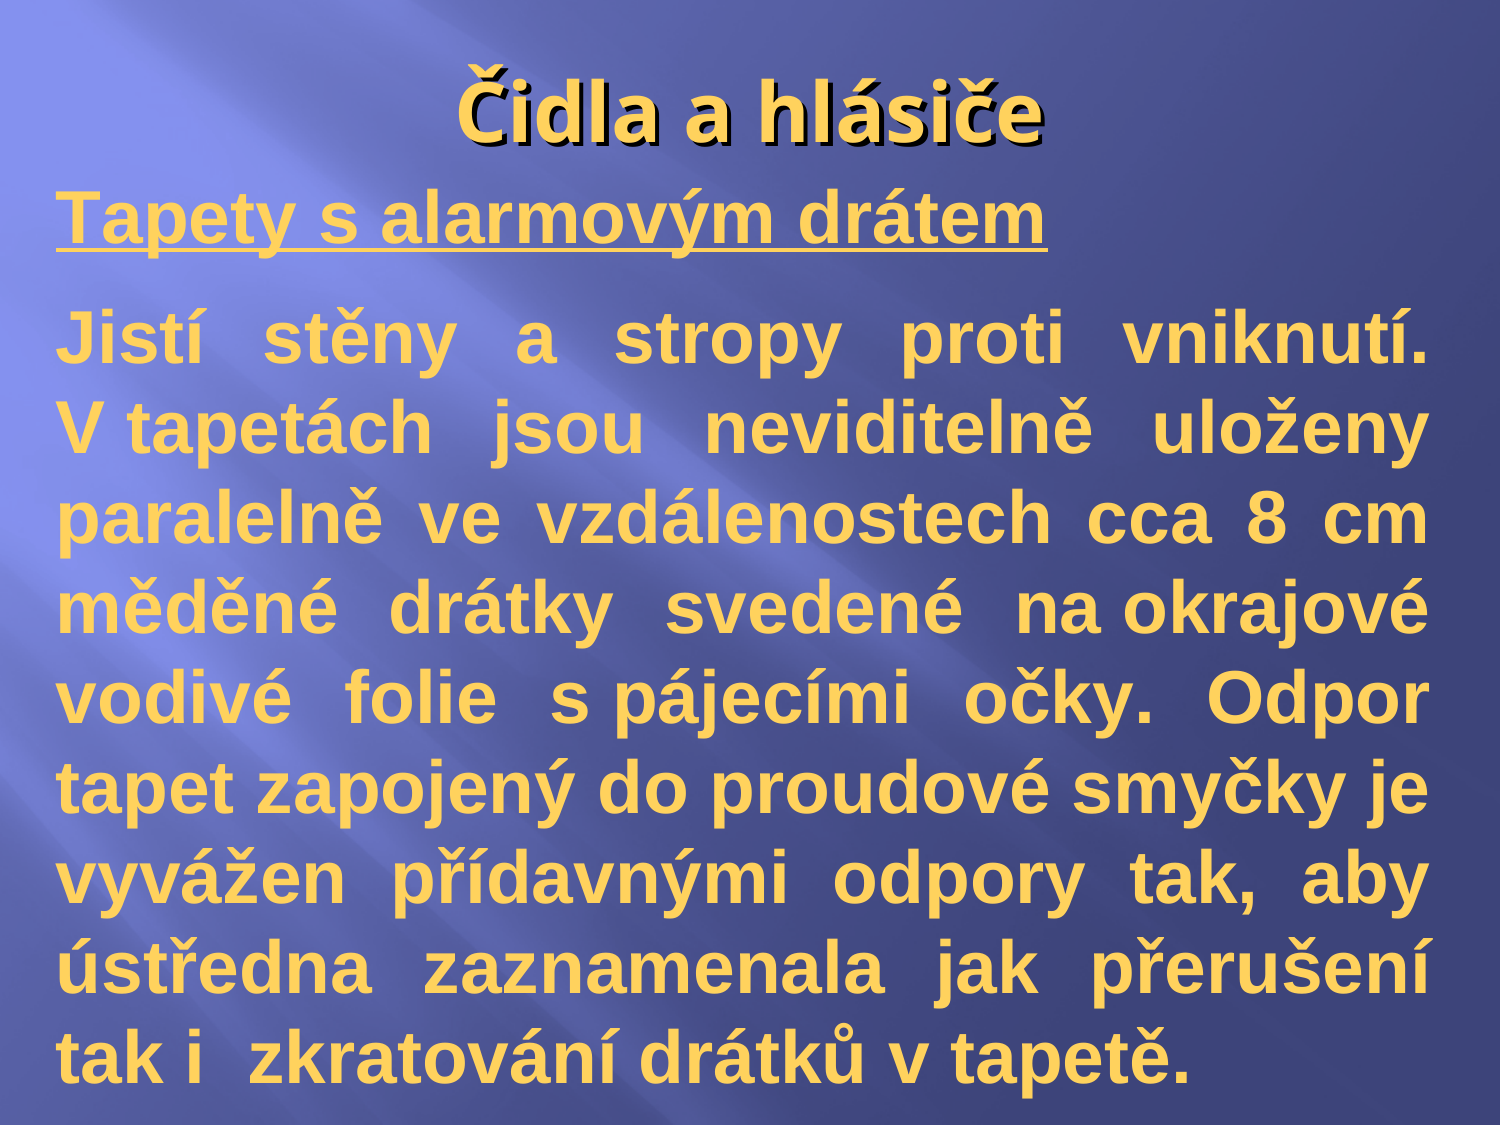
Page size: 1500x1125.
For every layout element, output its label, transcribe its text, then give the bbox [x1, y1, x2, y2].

text_box Tapety s alarmovým drátem Jistí stěny a stropy proti vniknutí. V tapetách jsou neviditelně uloženy paralelně ve vzdálenostech cca 8 cm měděné drátky svedené na okrajové vodivé folie s pájecími očky. Odpor tapet zapojený do proudové smyčky je vyvážen přídavnými odpory tak, aby ústředna zaznamenala jak přerušení tak i zkratování drátků v tapetě. [41, 172, 1447, 1094]
title Čidla a hlásiče [75, 45, 1426, 172]
picture [0, 0, 1500, 1125]
